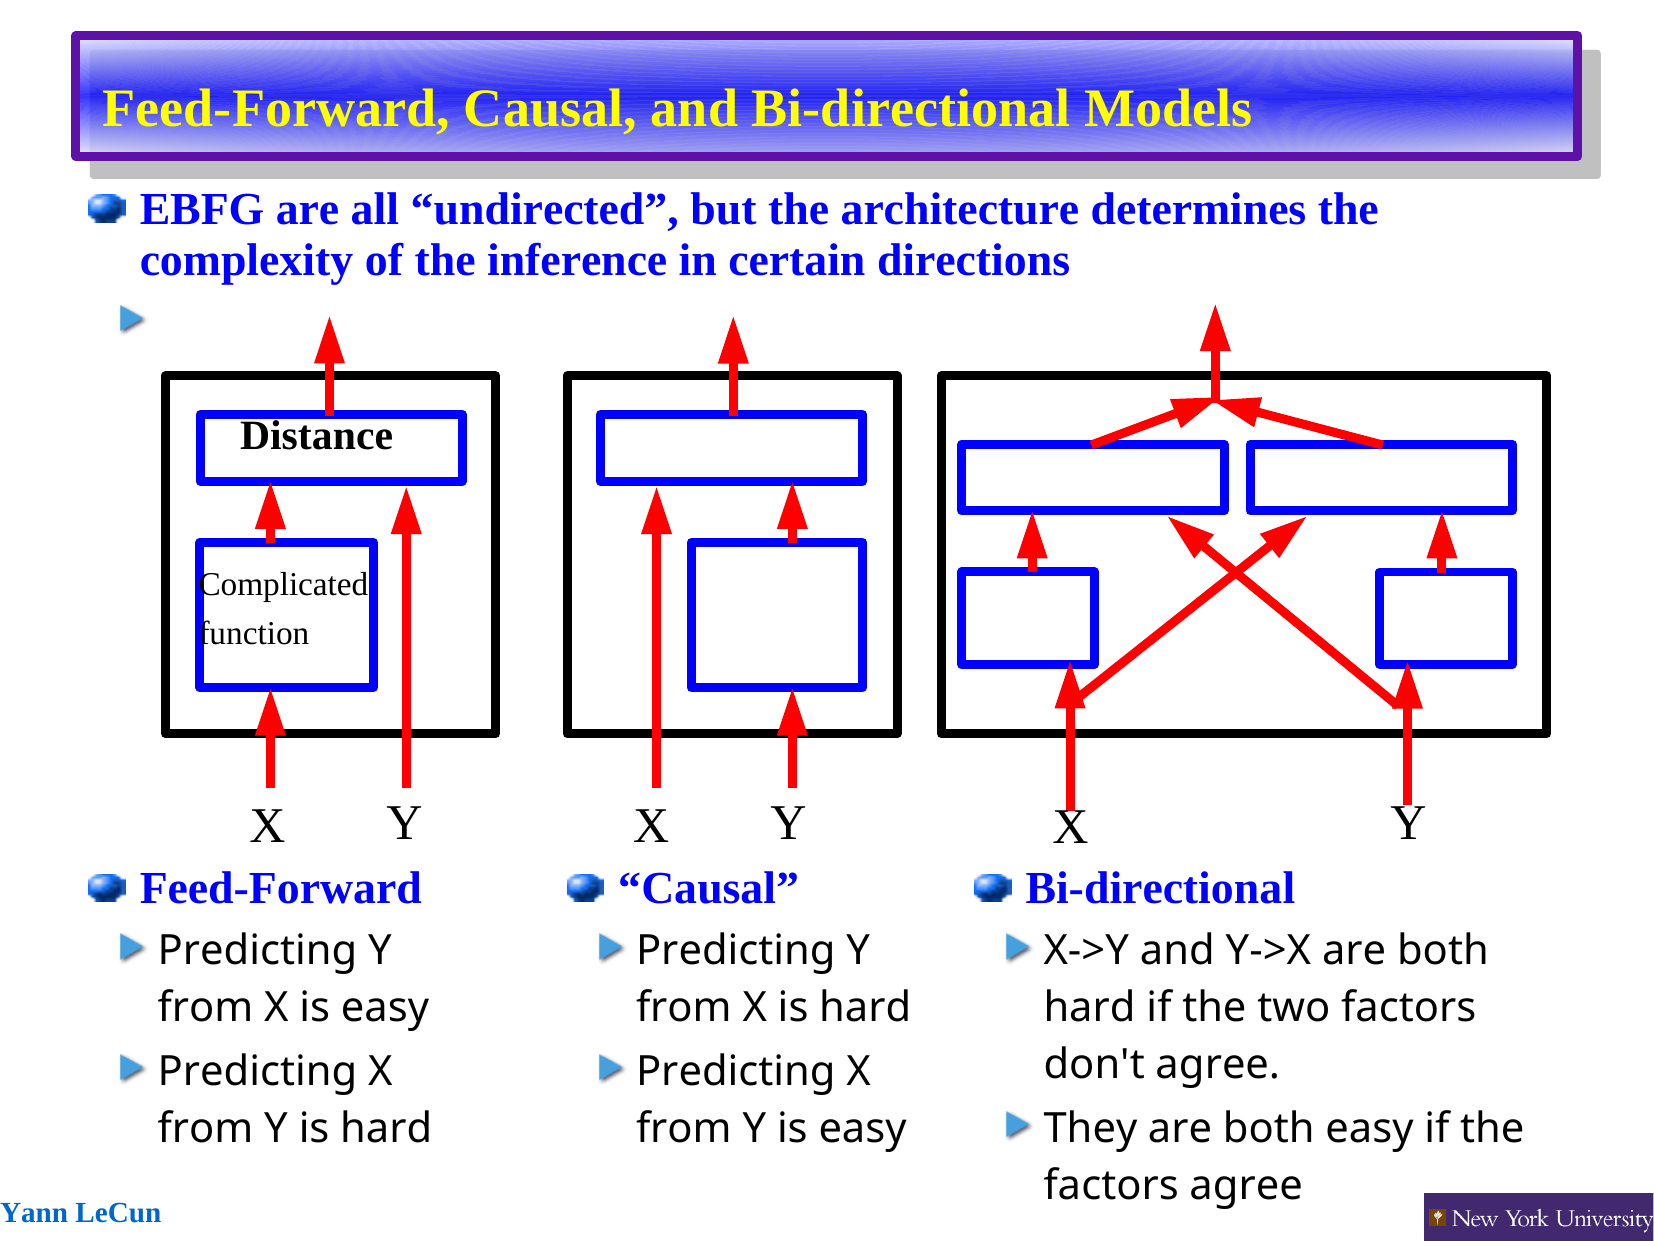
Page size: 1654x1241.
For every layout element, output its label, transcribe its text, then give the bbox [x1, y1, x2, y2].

list EBFG are all “undirected”, but the architecture determines the complexity of the inference in certain directions [88, 183, 1541, 362]
text_box Y [770, 795, 807, 856]
list Bi-directional X->Y and Y->X are both hard if the two factors don't agree. They are both easy if the factors agree [974, 862, 1556, 1193]
text_box Y [1390, 795, 1427, 856]
text_box Distance [240, 412, 394, 467]
picture [1424, 1193, 1654, 1241]
list Feed-Forward Predicting Y from X is easy Predicting X from Y is hard [88, 862, 485, 1146]
text_box X [1052, 798, 1089, 860]
text_box X [249, 798, 286, 859]
title Feed-Forward, Causal, and Bi-directional Models [75, 35, 1578, 157]
text_box X [633, 798, 670, 860]
text_box Y [386, 795, 423, 856]
list “Causal” Predicting Y from X is hard Predicting X from Y is easy [567, 862, 935, 1146]
text_box Complicated function [198, 565, 369, 659]
